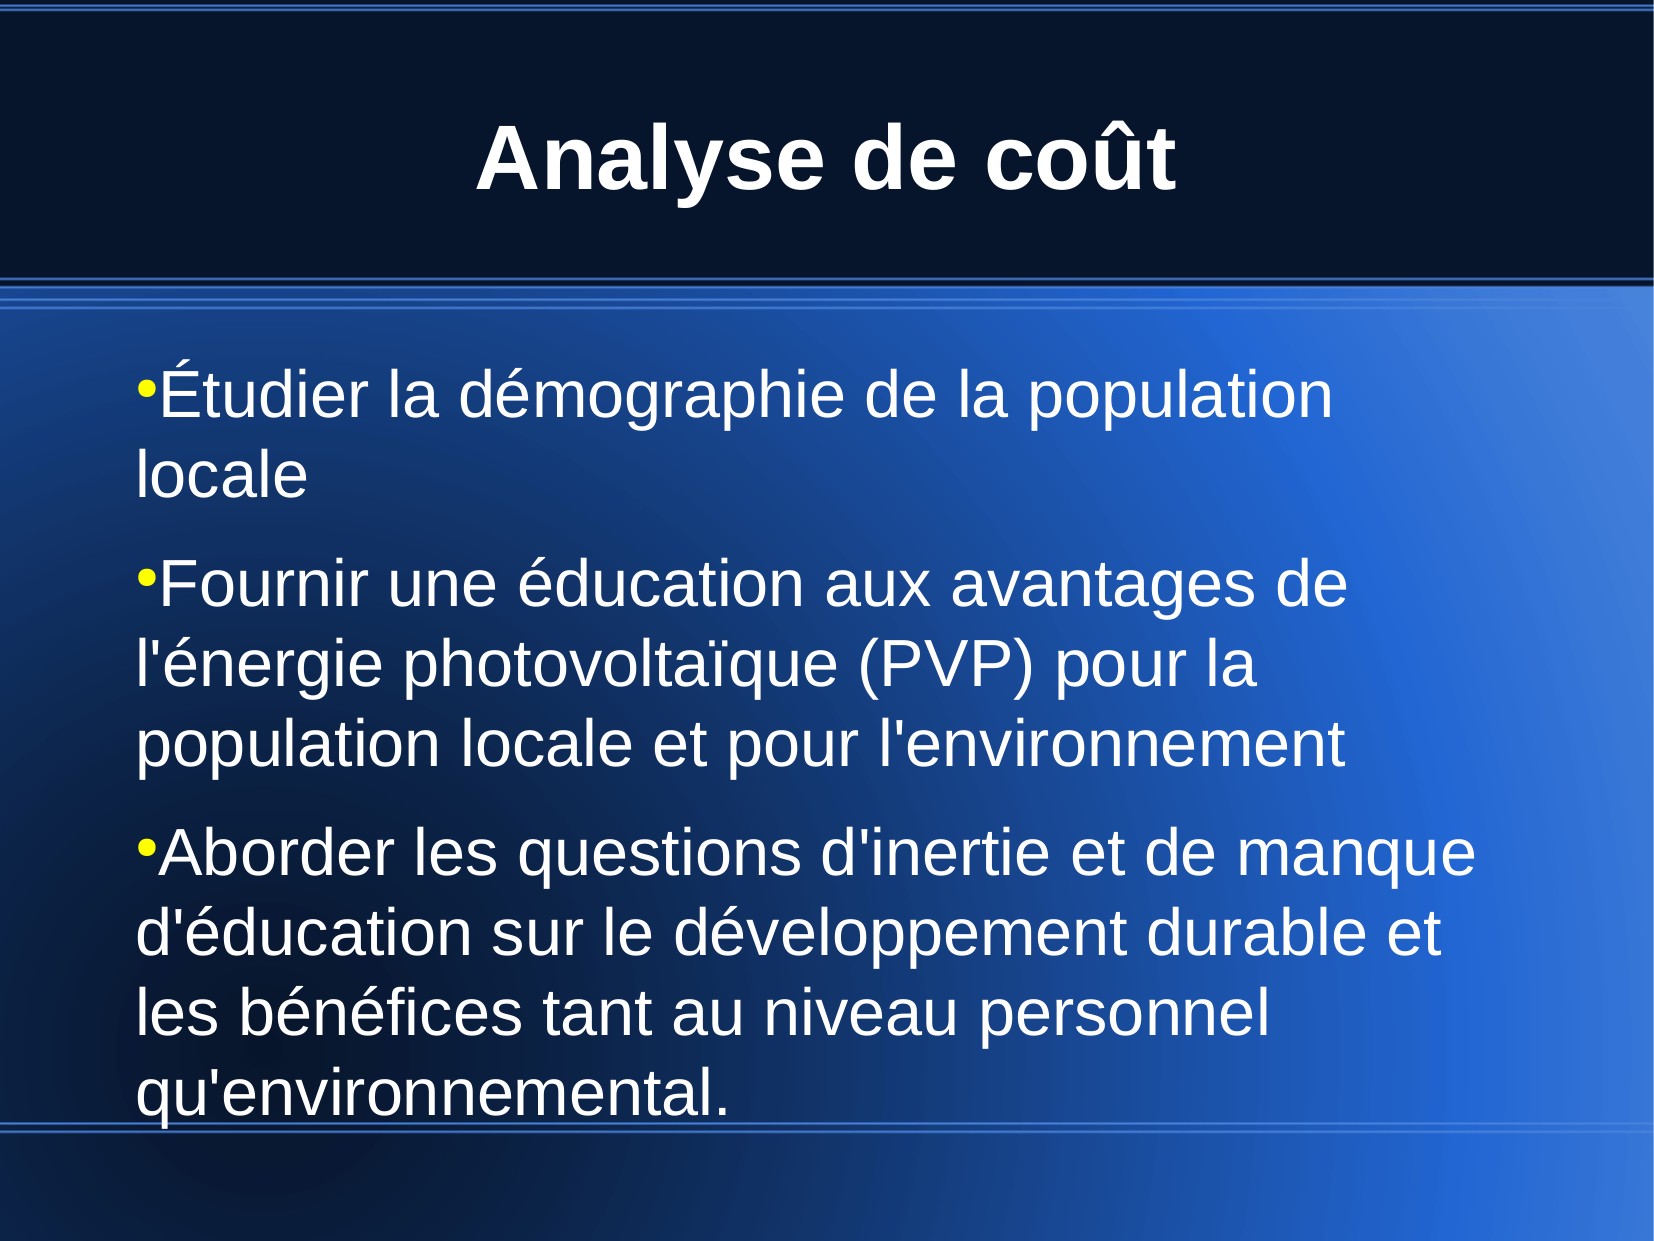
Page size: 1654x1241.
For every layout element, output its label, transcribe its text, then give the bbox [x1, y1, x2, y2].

list Étudier la démographie de la population locale Fournir une éducation aux avantages de l'énergie photovoltaïque (PVP) pour la population locale et pour l'environnement Aborder les questions d'inertie et de manque d'éducation sur le développement durable et les bénéfices tant au niveau personnel qu'environnemental. [134, 350, 1516, 1132]
title Analyse de coût [82, 49, 1571, 257]
picture [0, 0, 1654, 1241]
